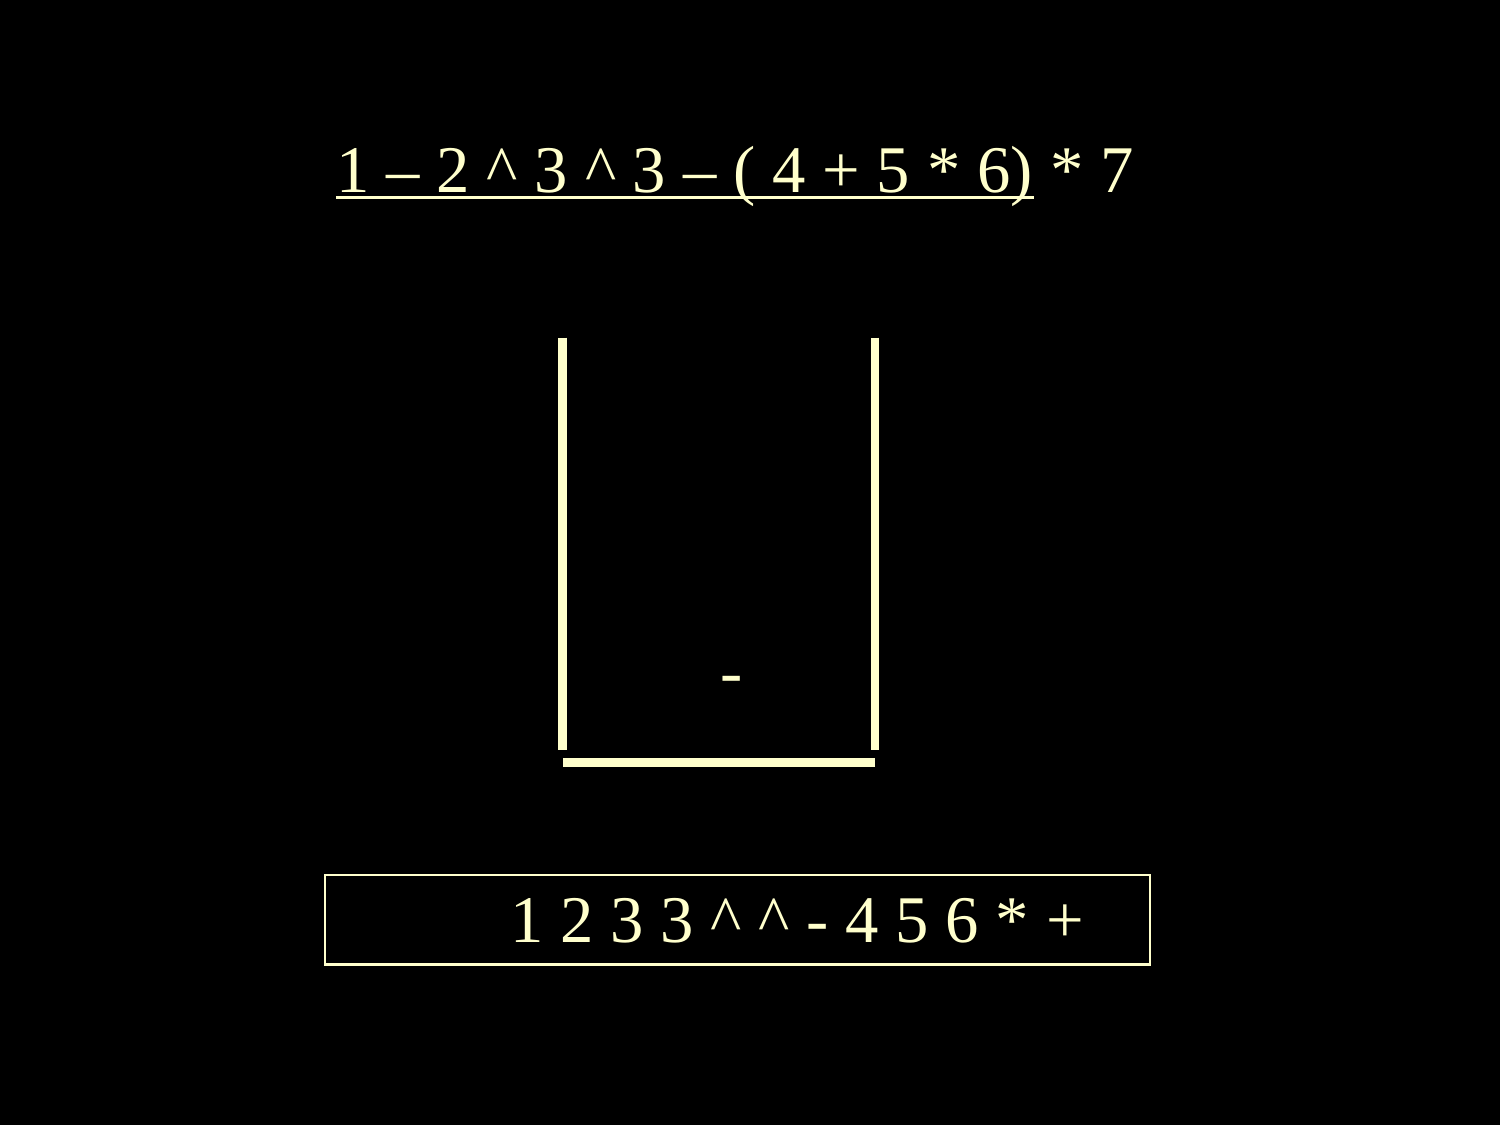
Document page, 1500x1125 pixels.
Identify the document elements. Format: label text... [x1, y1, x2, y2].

text_box 1 2 3 3 ^ ^ - 4 5 6 * + [325, 874, 1150, 965]
text_box 1 – 2 ^ 3 ^ 3 – ( 4 + 5 * 6) * 7 [321, 124, 1313, 215]
text_box - [624, 349, 838, 717]
